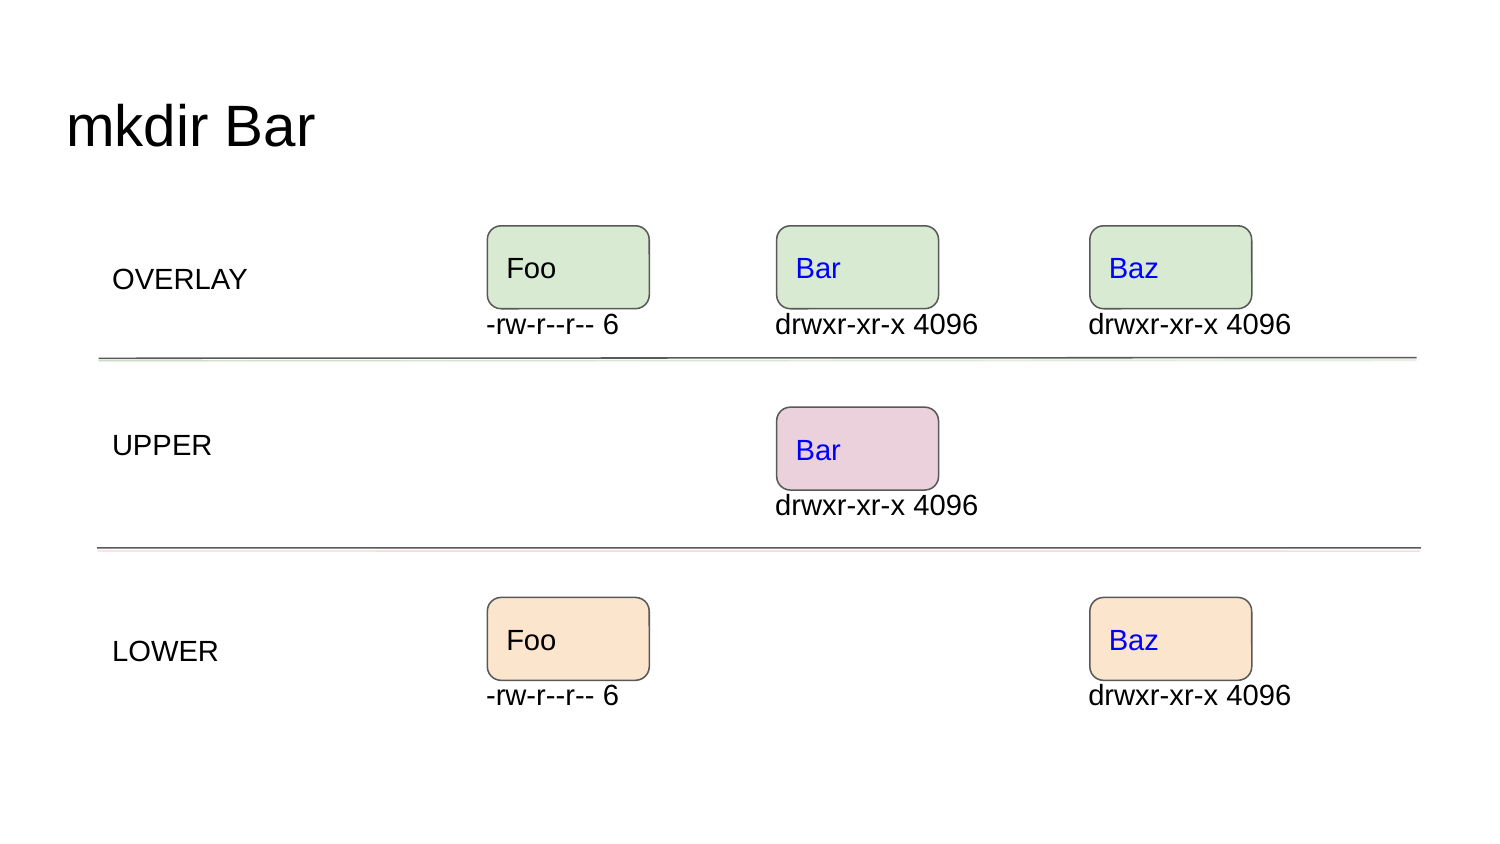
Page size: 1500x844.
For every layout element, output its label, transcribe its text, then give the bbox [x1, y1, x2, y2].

text_box drwxr-xr-x 4096 [760, 289, 996, 348]
text_box Baz [1089, 597, 1252, 661]
text_box OVERLAY [97, 245, 332, 329]
text_box -rw-r--r-- 6 [470, 661, 666, 720]
text_box Foo [487, 225, 650, 289]
text_box drwxr-xr-x 4096 [1073, 289, 1309, 348]
text_box Foo [487, 597, 650, 661]
text_box -rw-r--r-- 6 [470, 289, 666, 348]
text_box Bar [776, 225, 939, 289]
text_box Baz [1089, 225, 1252, 289]
title mkdir Bar [51, 72, 1449, 167]
text_box drwxr-xr-x 4096 [760, 471, 996, 529]
text_box LOWER [97, 616, 332, 700]
text_box Bar [776, 407, 939, 471]
text_box UPPER [97, 411, 332, 495]
text_box drwxr-xr-x 4096 [1073, 661, 1309, 720]
